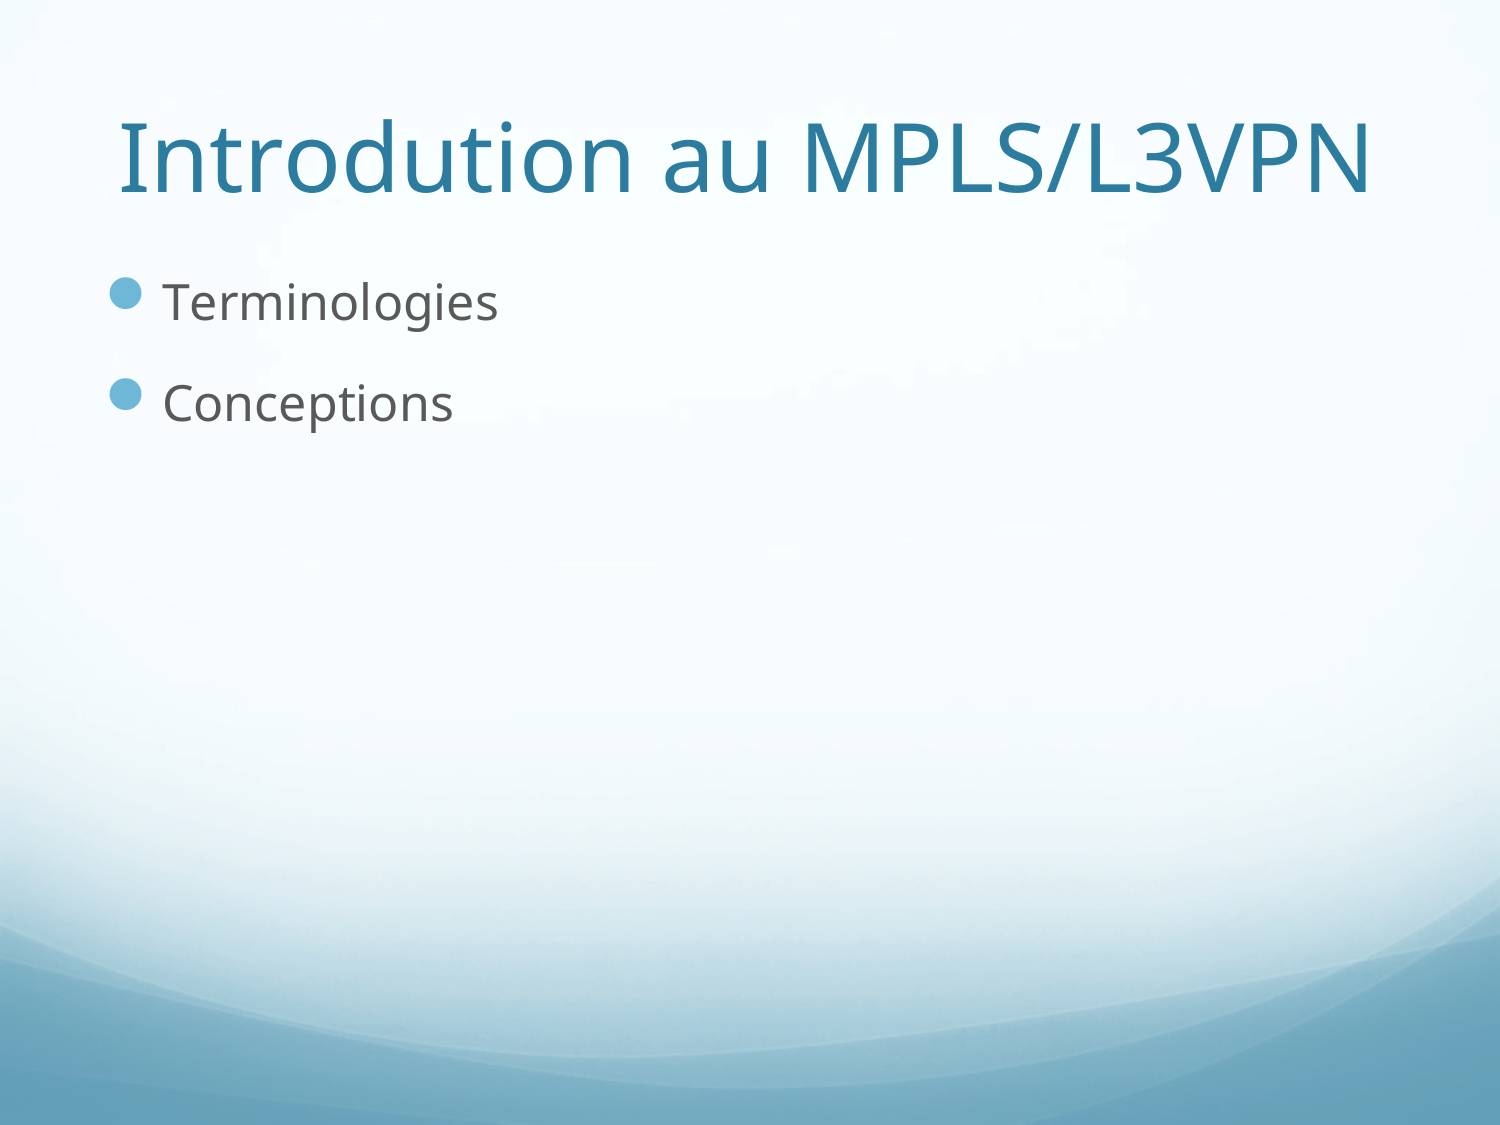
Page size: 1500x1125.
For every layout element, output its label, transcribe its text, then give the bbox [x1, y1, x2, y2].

list Terminologies Conceptions [90, 262, 1410, 975]
title Introdution au MPLS/L3VPN [87, 0, 1407, 220]
picture [0, 0, 1500, 1125]
